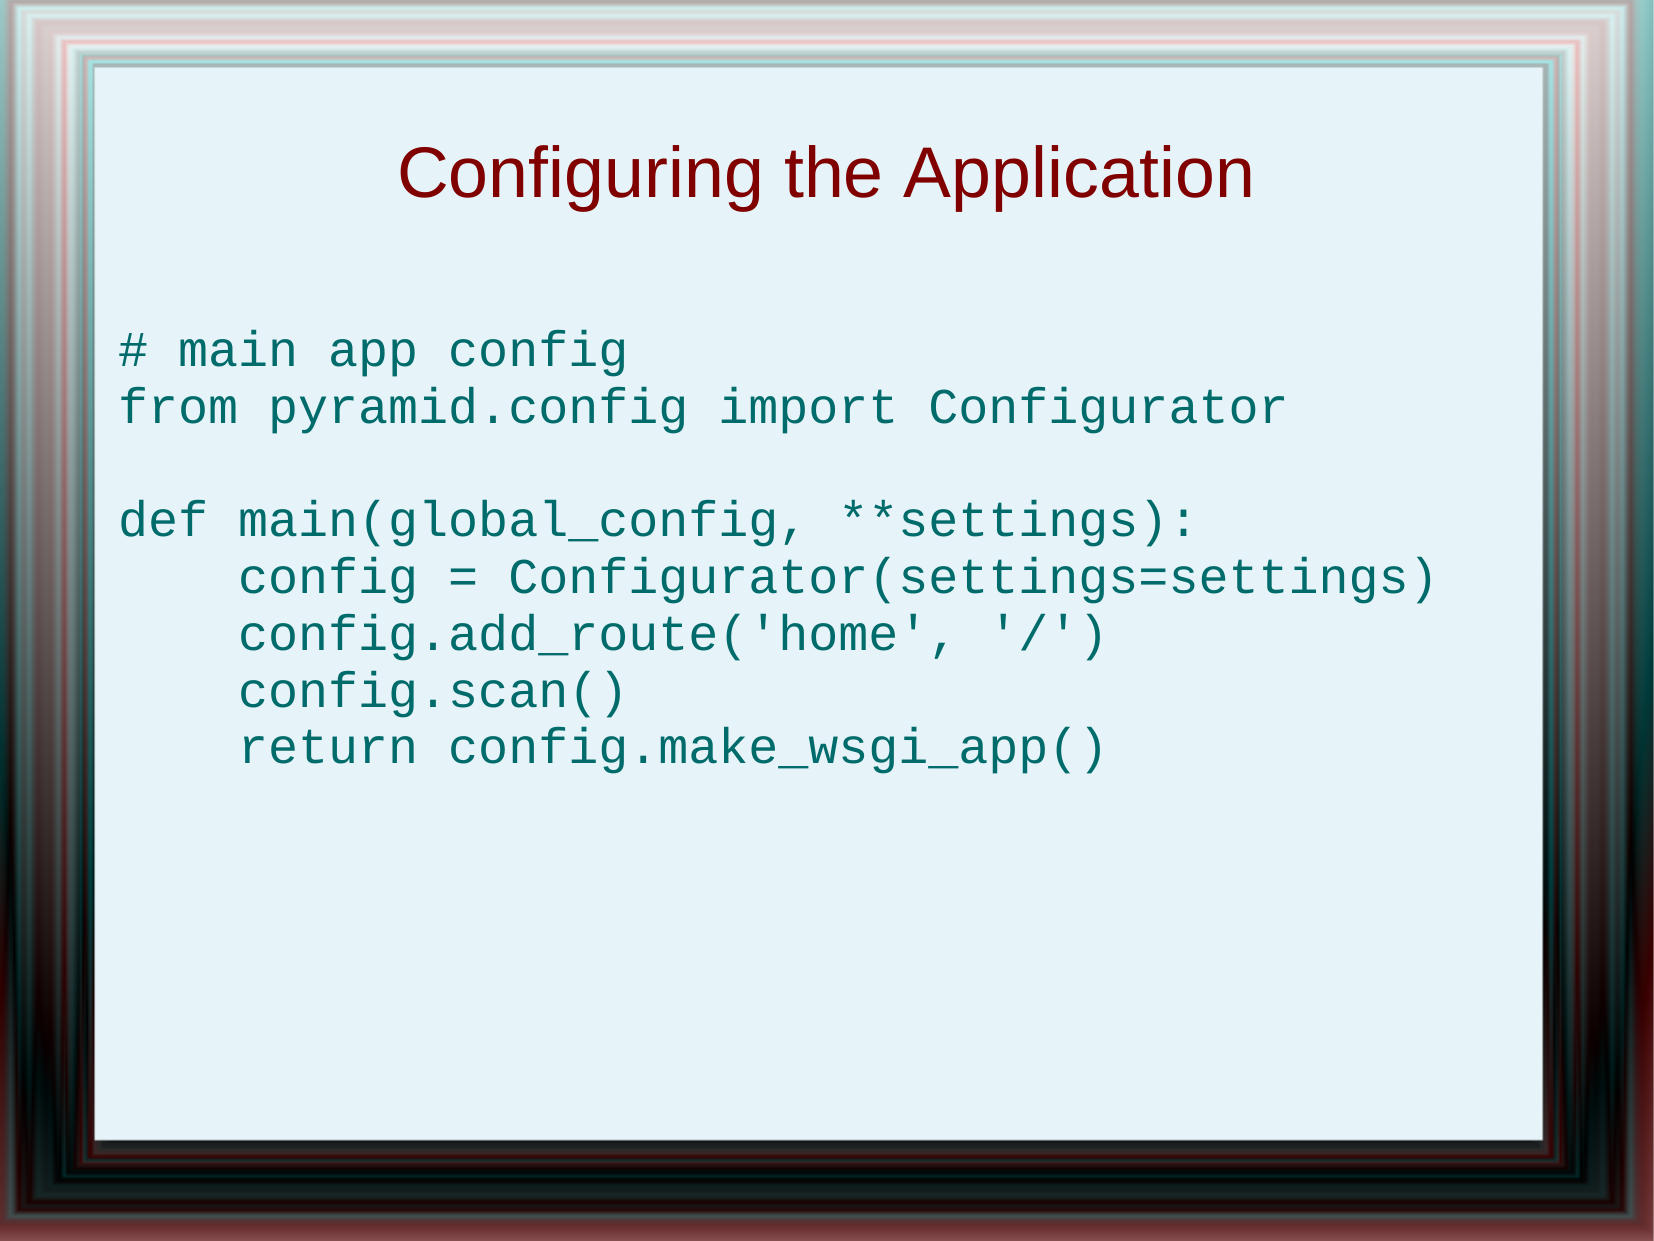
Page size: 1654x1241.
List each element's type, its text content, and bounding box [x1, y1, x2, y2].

title Configuring the Application [118, 88, 1536, 257]
list # main app config from pyramid.config import Configurator def main(global_config, **settings): config = Configurator(settings=settings) config.add_route('home', '/') config.scan() return config.make_wsgi_app() [118, 324, 1506, 1045]
picture [0, 0, 1654, 1241]
